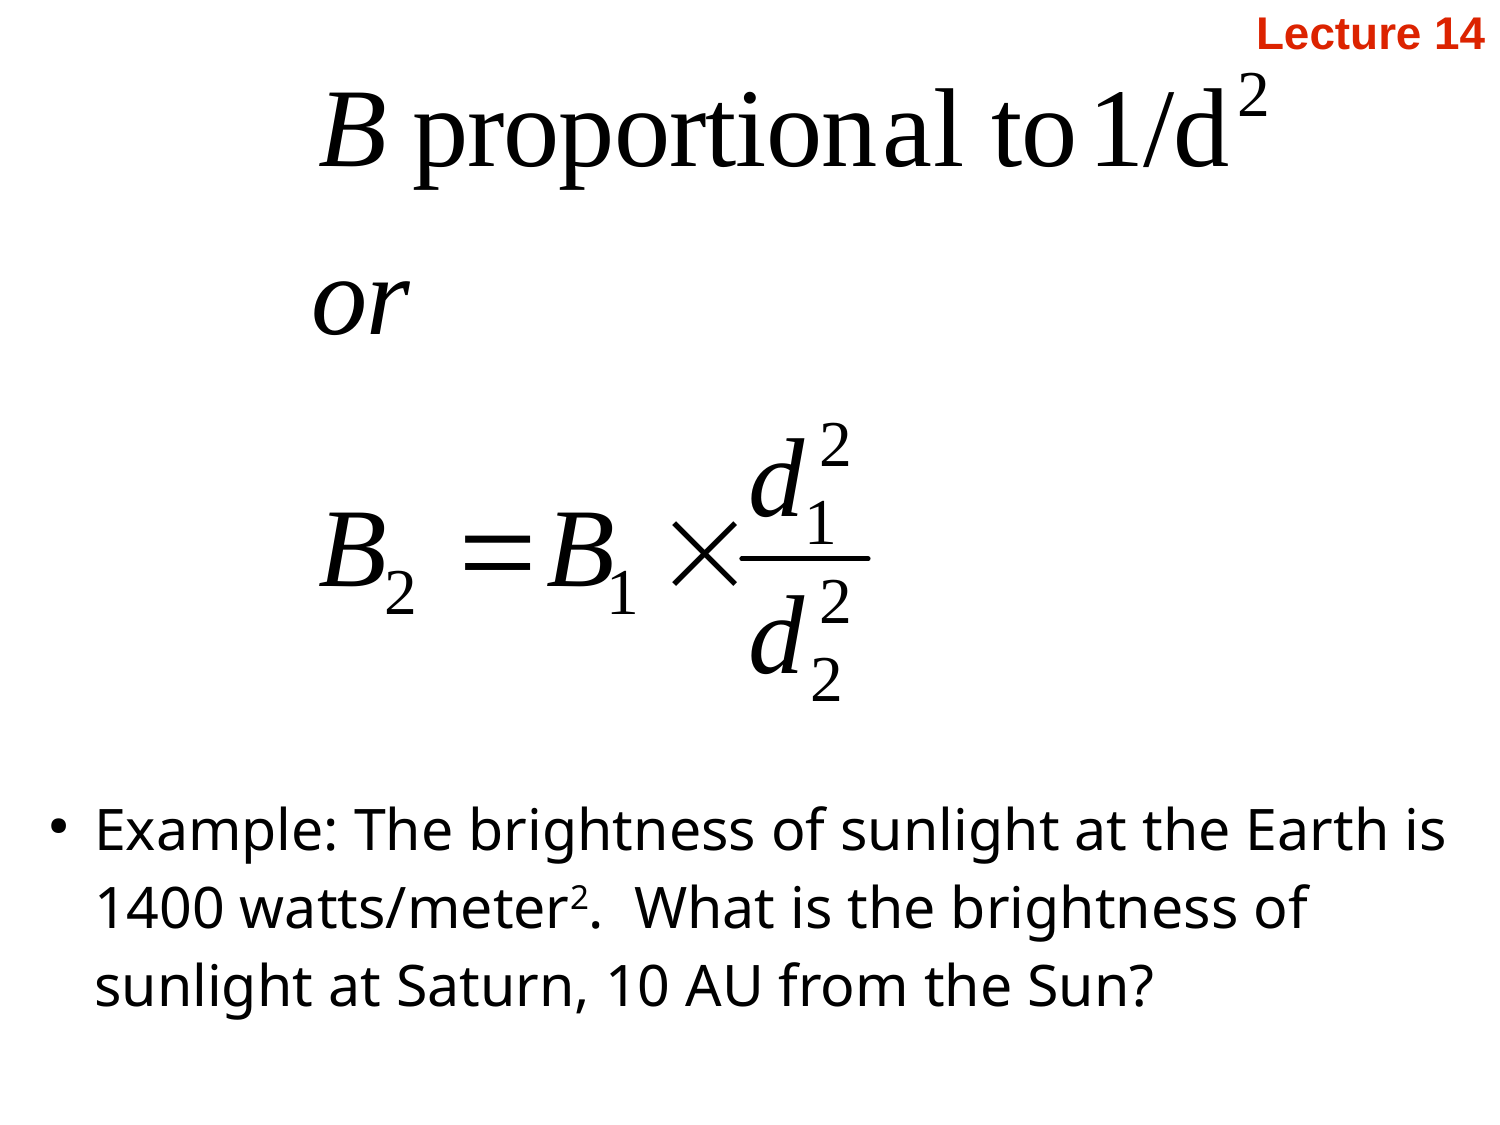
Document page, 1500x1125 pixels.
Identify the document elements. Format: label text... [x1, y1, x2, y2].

list Example: The brightness of sunlight at the Earth is 1400 watts/meter2. What is the brightness of sunlight at Saturn, 10 AU from the Sun? [33, 788, 1500, 1125]
picture [298, 45, 1291, 727]
text_box Lecture 14 [1185, 0, 1500, 67]
